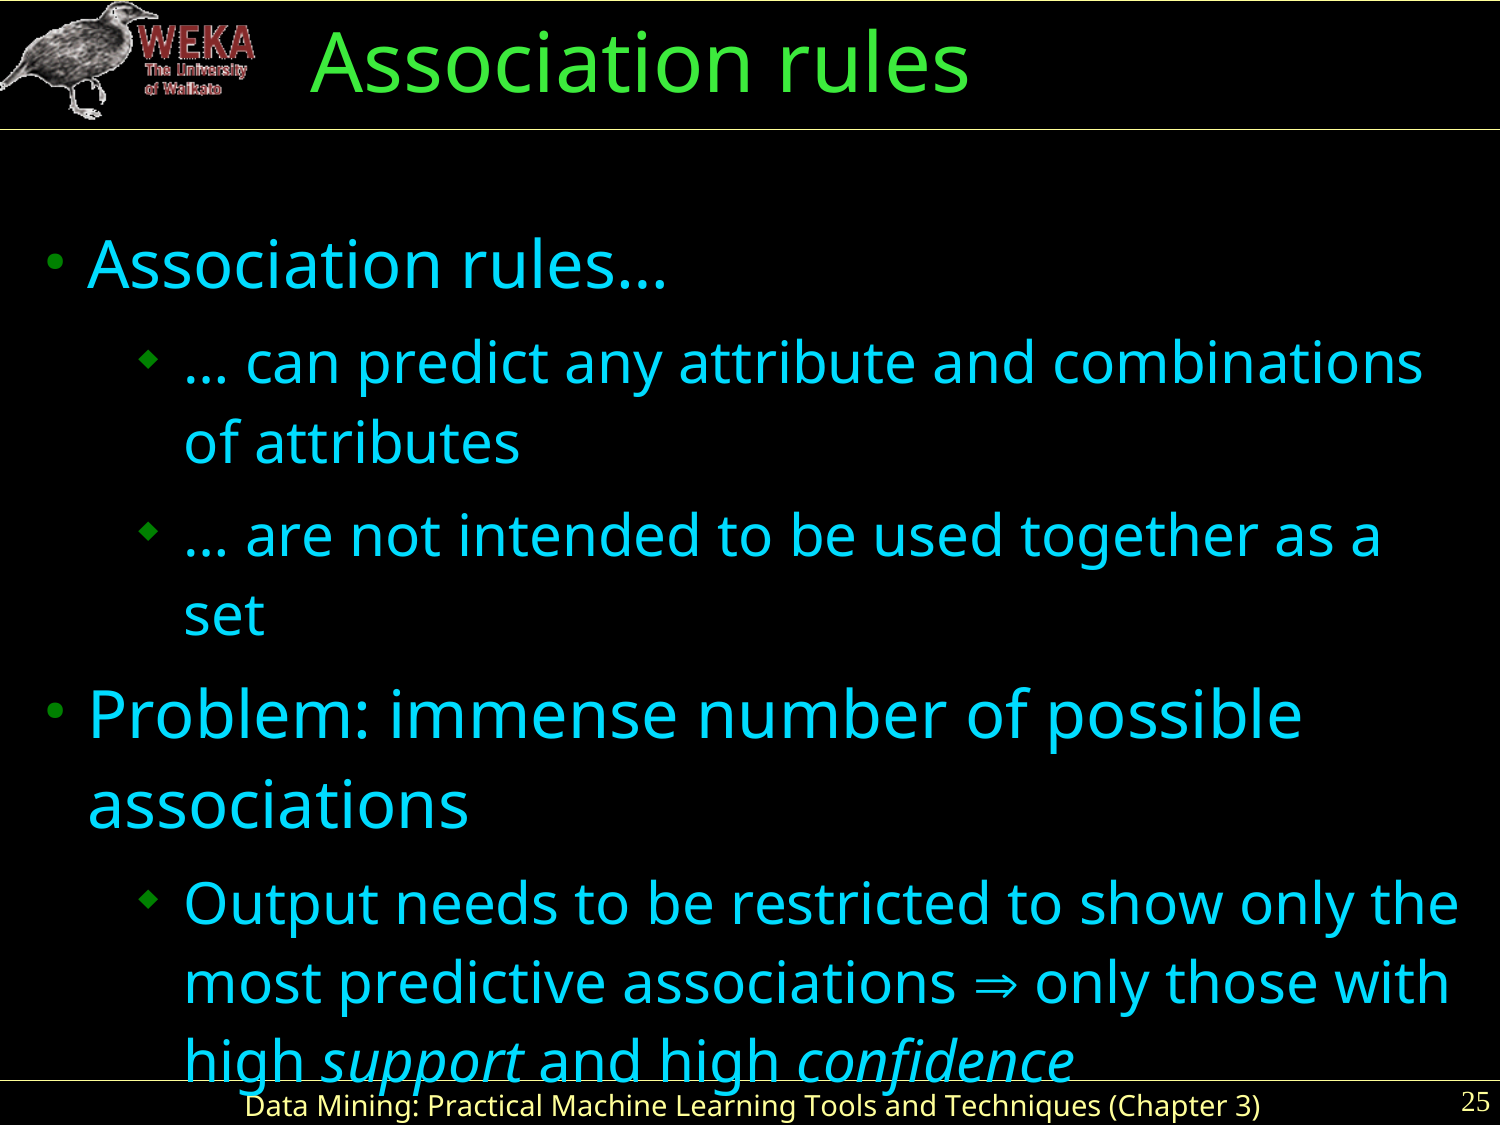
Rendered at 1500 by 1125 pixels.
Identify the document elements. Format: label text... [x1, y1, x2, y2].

list Association rules… … can predict any attribute and combinations of attributes … are not intended to be used together as a set Problem: immense number of possible associations Output needs to be restricted to show only the most predictive associations  only those with high support and high confidence [29, 209, 1477, 945]
title Association rules [0, 0, 1341, 148]
